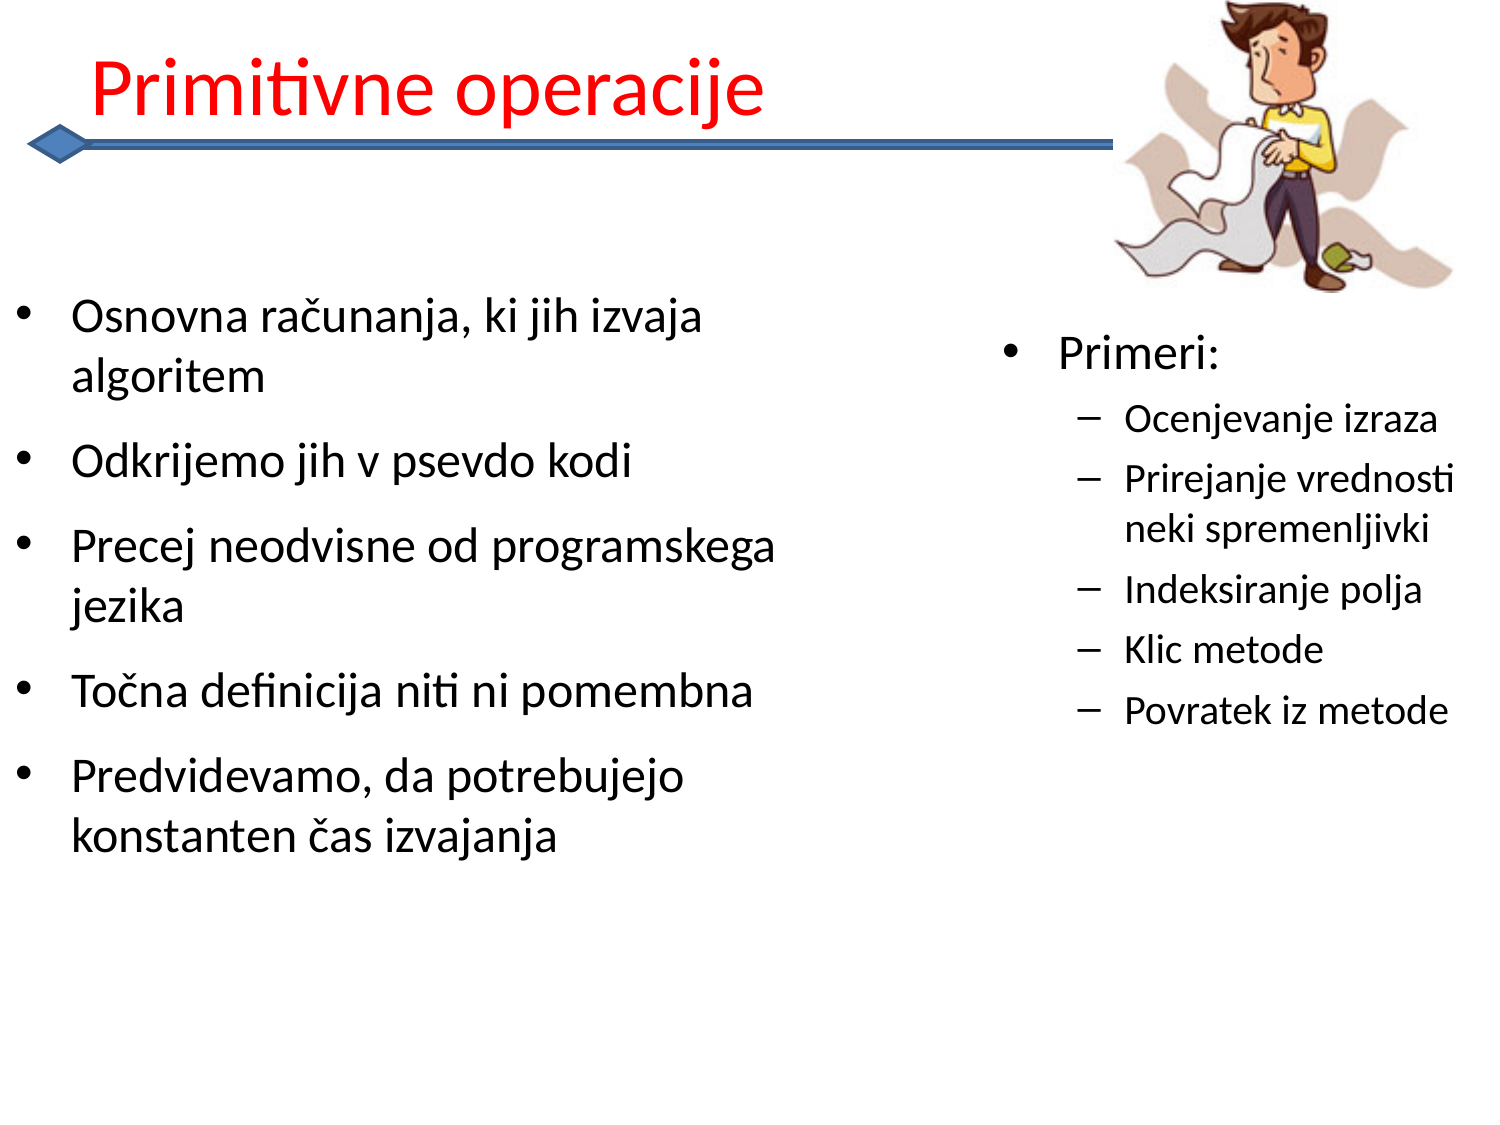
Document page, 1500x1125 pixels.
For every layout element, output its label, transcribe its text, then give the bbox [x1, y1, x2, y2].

list Osnovna računanja, ki jih izvaja algoritem Odkrijemo jih v psevdo kodi Precej neodvisne od programskega jezika Točna definicija niti ni pomembna Predvidevamo, da potrebujejo konstanten čas izvajanja [0, 274, 800, 988]
picture [1113, 0, 1455, 293]
list Primeri: Ocenjevanje izraza Prirejanje vrednosti neki spremenljivki Indeksiranje polja Klic metode Povratek iz metode [987, 312, 1500, 988]
title Primitivne operacije [75, 23, 1113, 141]
